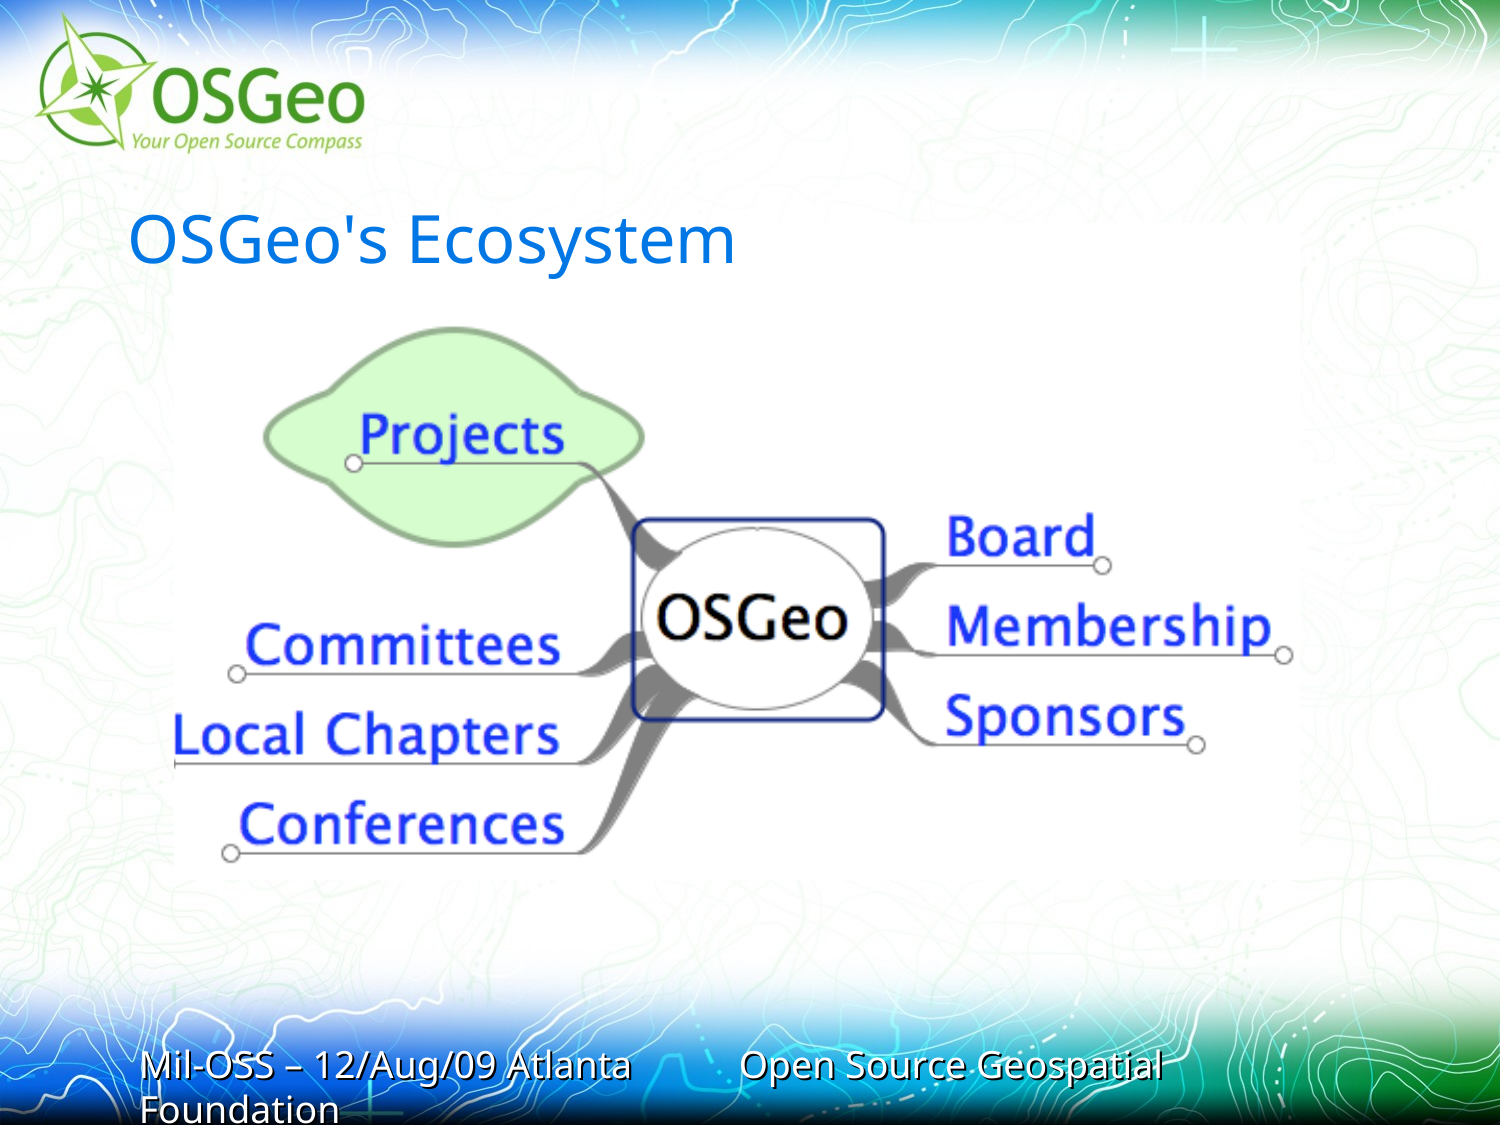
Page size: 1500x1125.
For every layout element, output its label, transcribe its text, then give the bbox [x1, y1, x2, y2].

picture [165, 1107, 175, 1121]
picture [325, 1107, 336, 1125]
picture [257, 1115, 265, 1121]
picture [0, 0, 1500, 1125]
picture [212, 1107, 223, 1125]
picture [301, 1107, 311, 1121]
picture [234, 1107, 244, 1121]
title OSGeo's Ecosystem [112, 187, 1388, 288]
